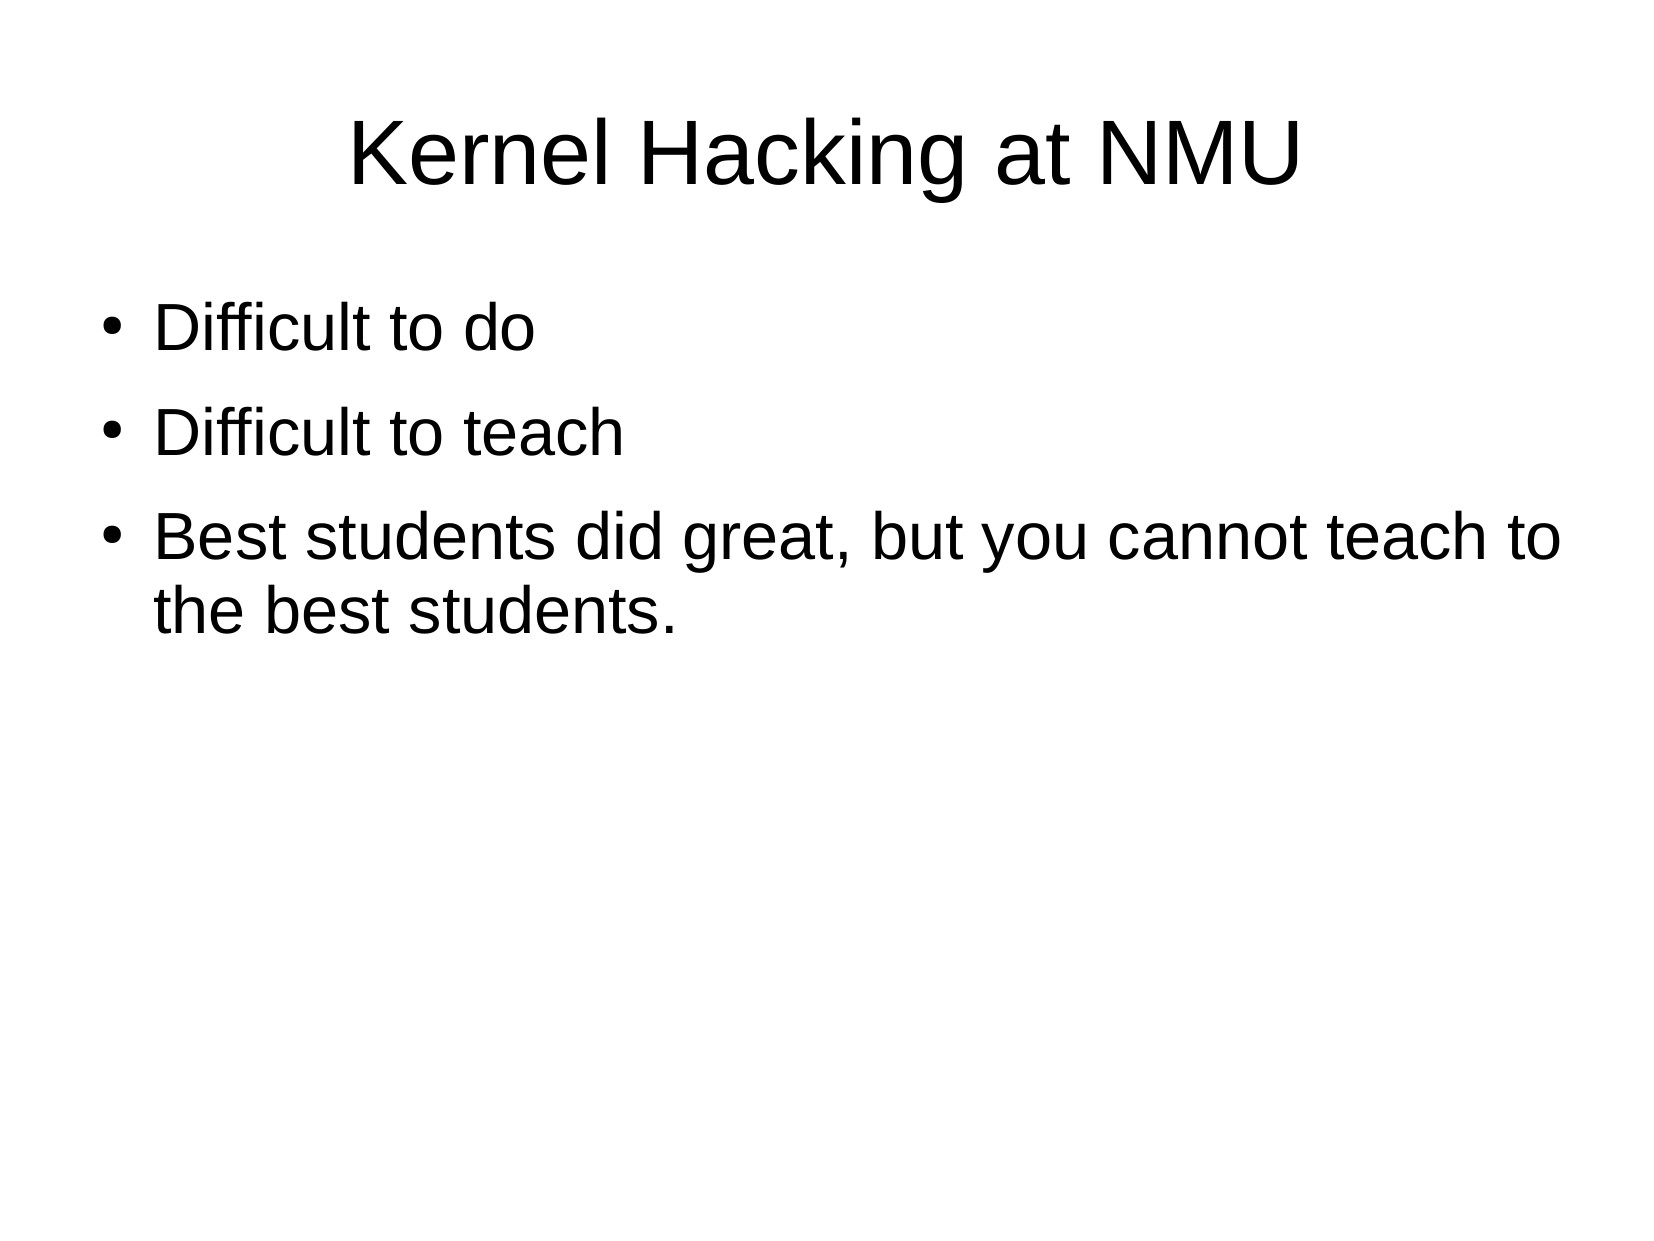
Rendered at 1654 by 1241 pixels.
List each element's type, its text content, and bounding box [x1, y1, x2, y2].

title Kernel Hacking at NMU [82, 49, 1571, 257]
list Difficult to do Difficult to teach Best students did great, but you cannot teach to the best students. [82, 290, 1571, 1010]
